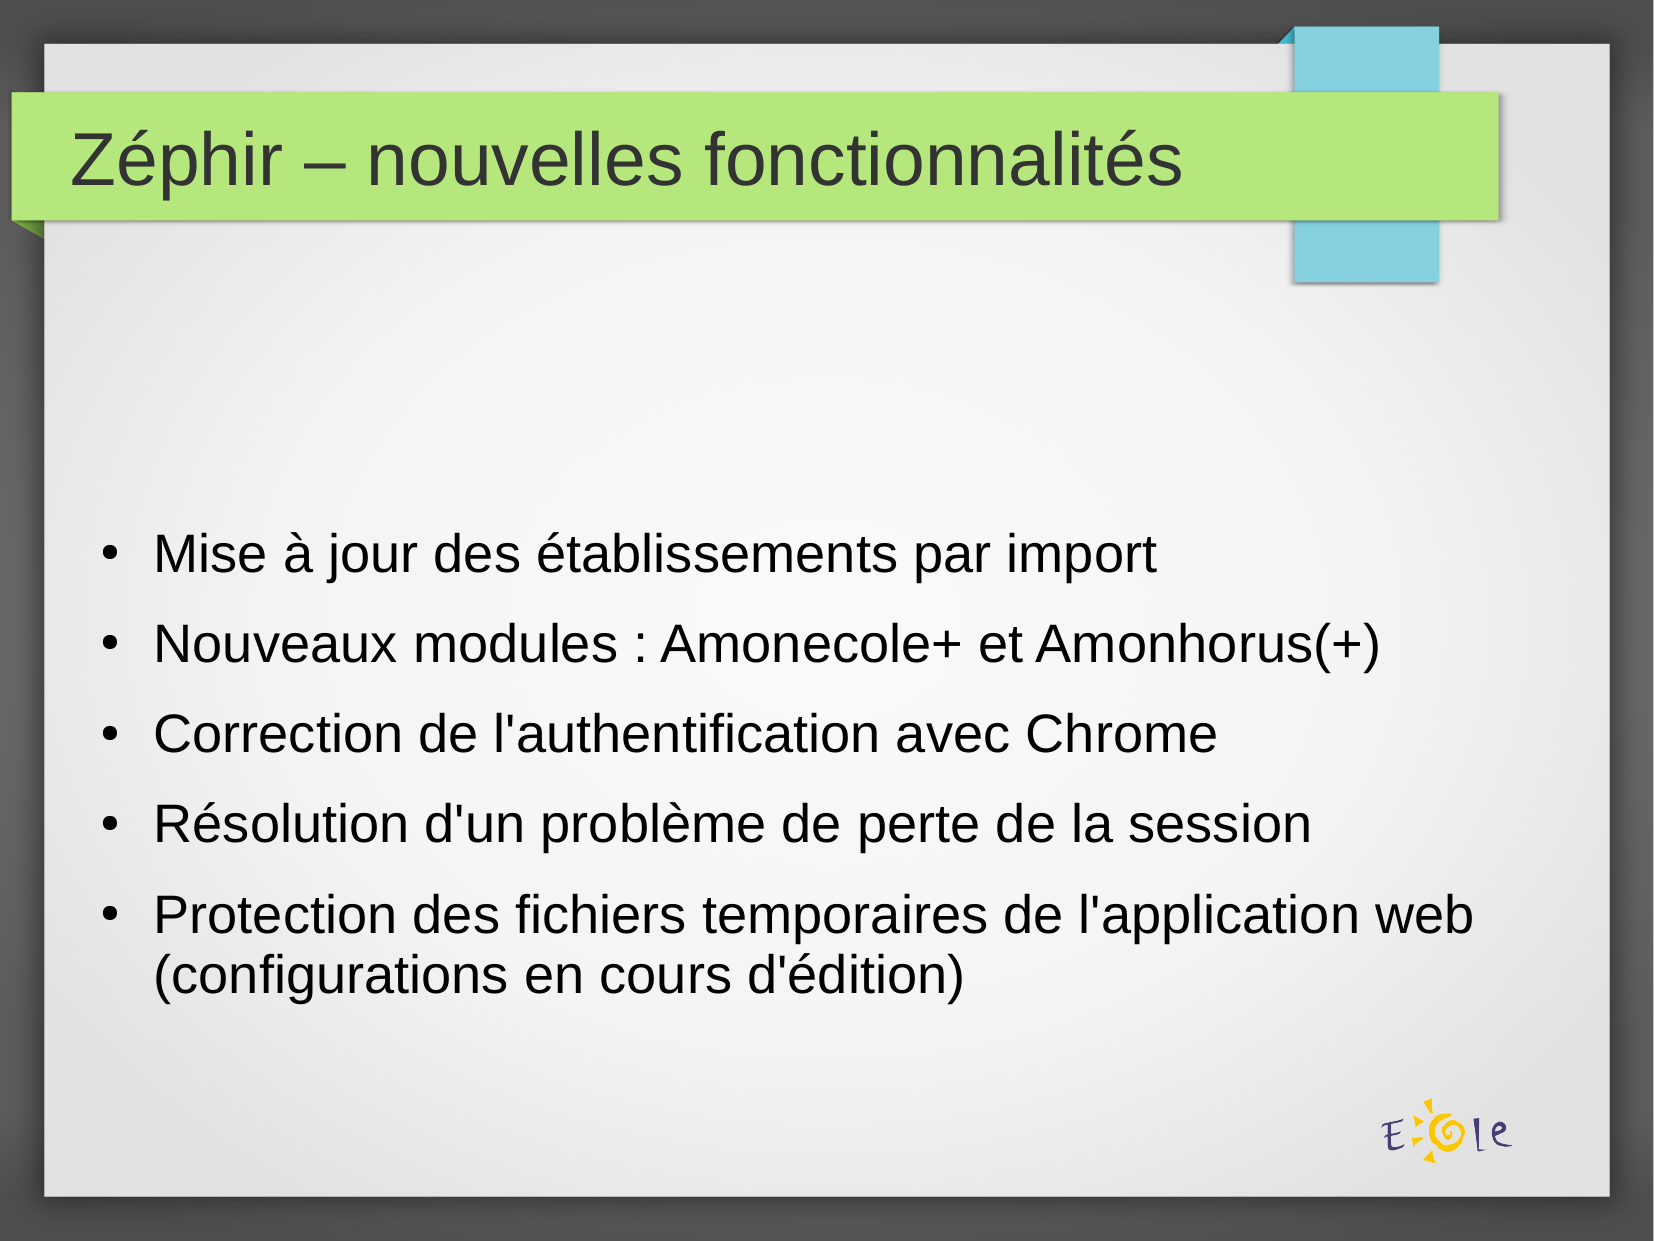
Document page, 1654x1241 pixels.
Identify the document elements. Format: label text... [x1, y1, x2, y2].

title Zéphir – nouvelles fonctionnalités [70, 106, 1229, 213]
list Mise à jour des établissements par import Nouveaux modules : Amonecole+ et Amonhorus(+) Correction de l'authentification avec Chrome Résolution d'un problème de perte de la session Protection des fichiers temporaires de l'application web (configurations en cours d'édition) [82, 343, 1538, 1063]
picture [0, 0, 1654, 1241]
